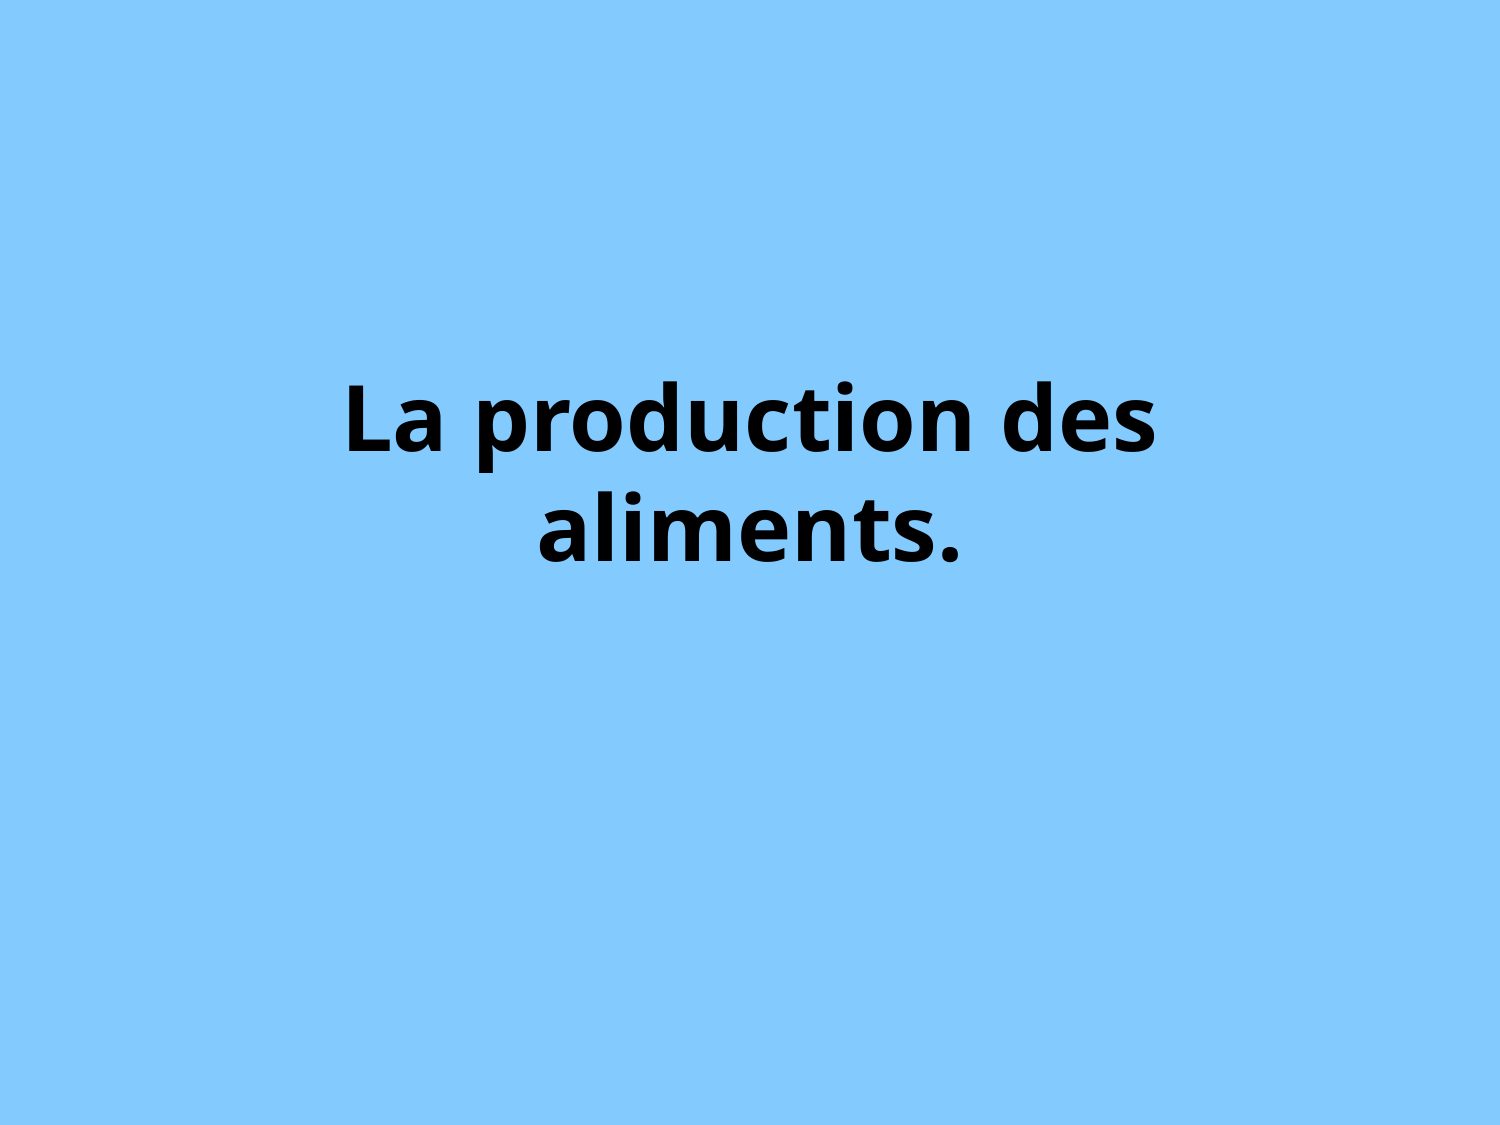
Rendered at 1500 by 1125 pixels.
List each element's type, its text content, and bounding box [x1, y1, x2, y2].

text_box La production des aliments. [112, 349, 1388, 591]
